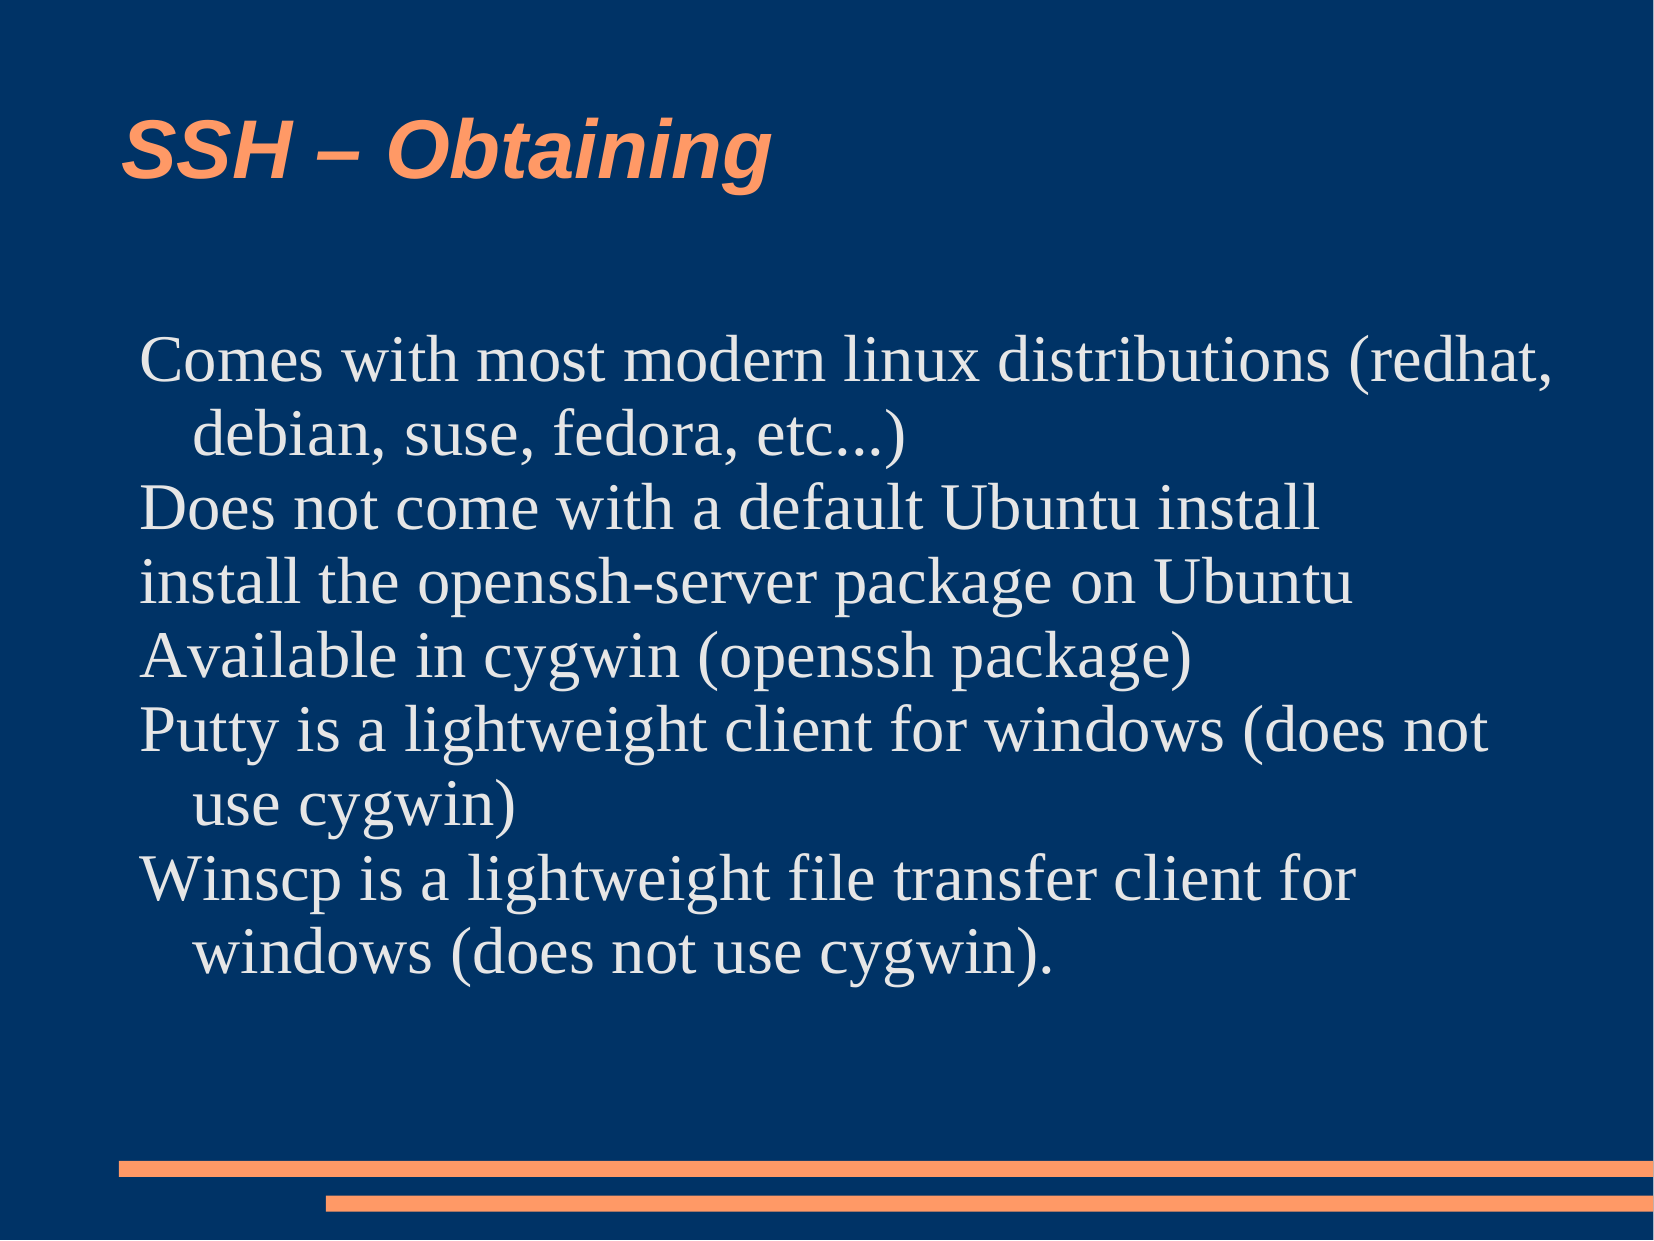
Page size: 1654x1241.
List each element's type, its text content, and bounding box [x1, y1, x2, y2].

list Comes with most modern linux distributions (redhat, debian, suse, fedora, etc...) Does not come with a default Ubuntu install install the openssh-server package on Ubuntu Available in cygwin (openssh package) Putty is a lightweight client for windows (does not use cygwin) Winscp is a lightweight file transfer client for windows (does not use cygwin). [121, 322, 1561, 1133]
title SSH – Obtaining [121, 46, 1534, 254]
